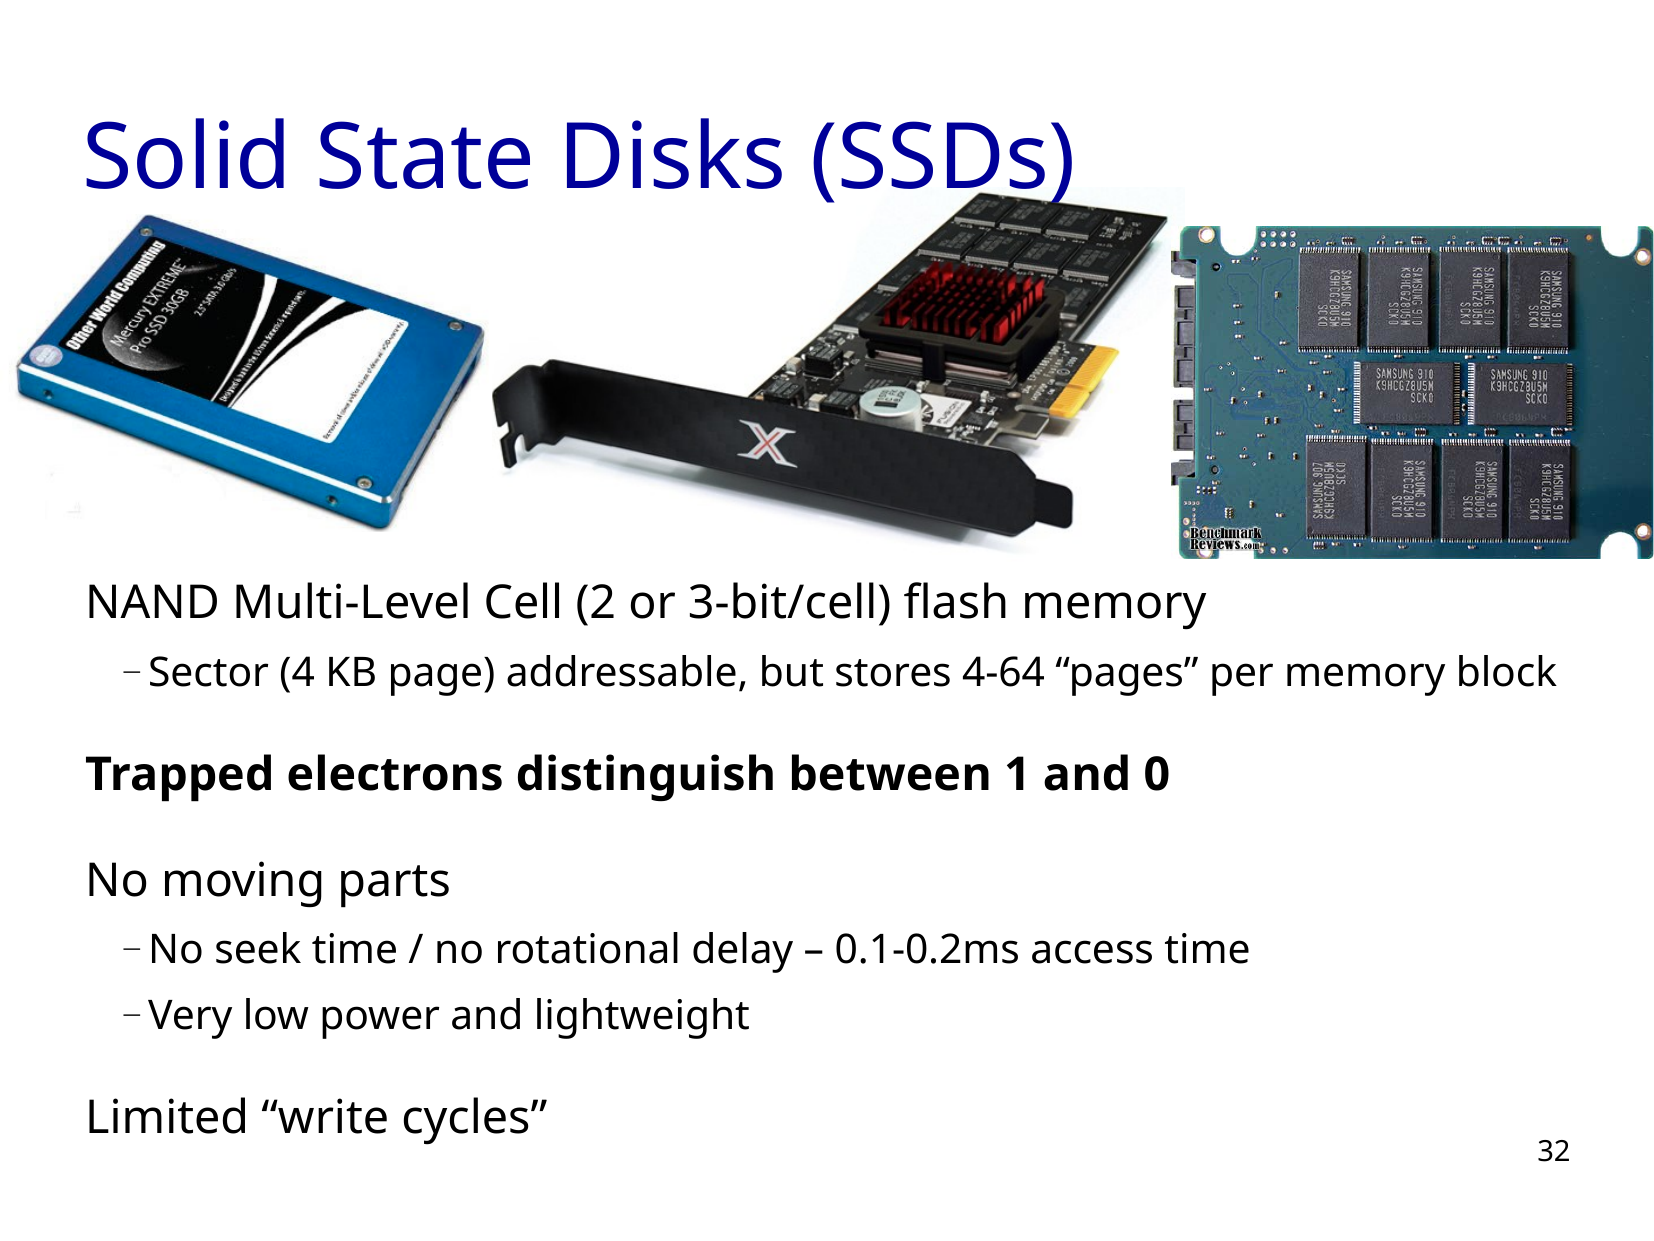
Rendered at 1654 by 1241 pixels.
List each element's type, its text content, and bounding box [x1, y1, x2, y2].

list NAND Multi-Level Cell (2 or 3-bit/cell) flash memory Sector (4 KB page) addressable, but stores 4-64 “pages” per memory block Trapped electrons distinguish between 1 and 0 No moving parts No seek time / no rotational delay – 0.1-0.2ms access time Very low power and lightweight Limited “write cycles” [60, 568, 1571, 1155]
picture [0, 214, 1654, 568]
title Solid State Disks (SSDs) [82, 49, 1571, 257]
